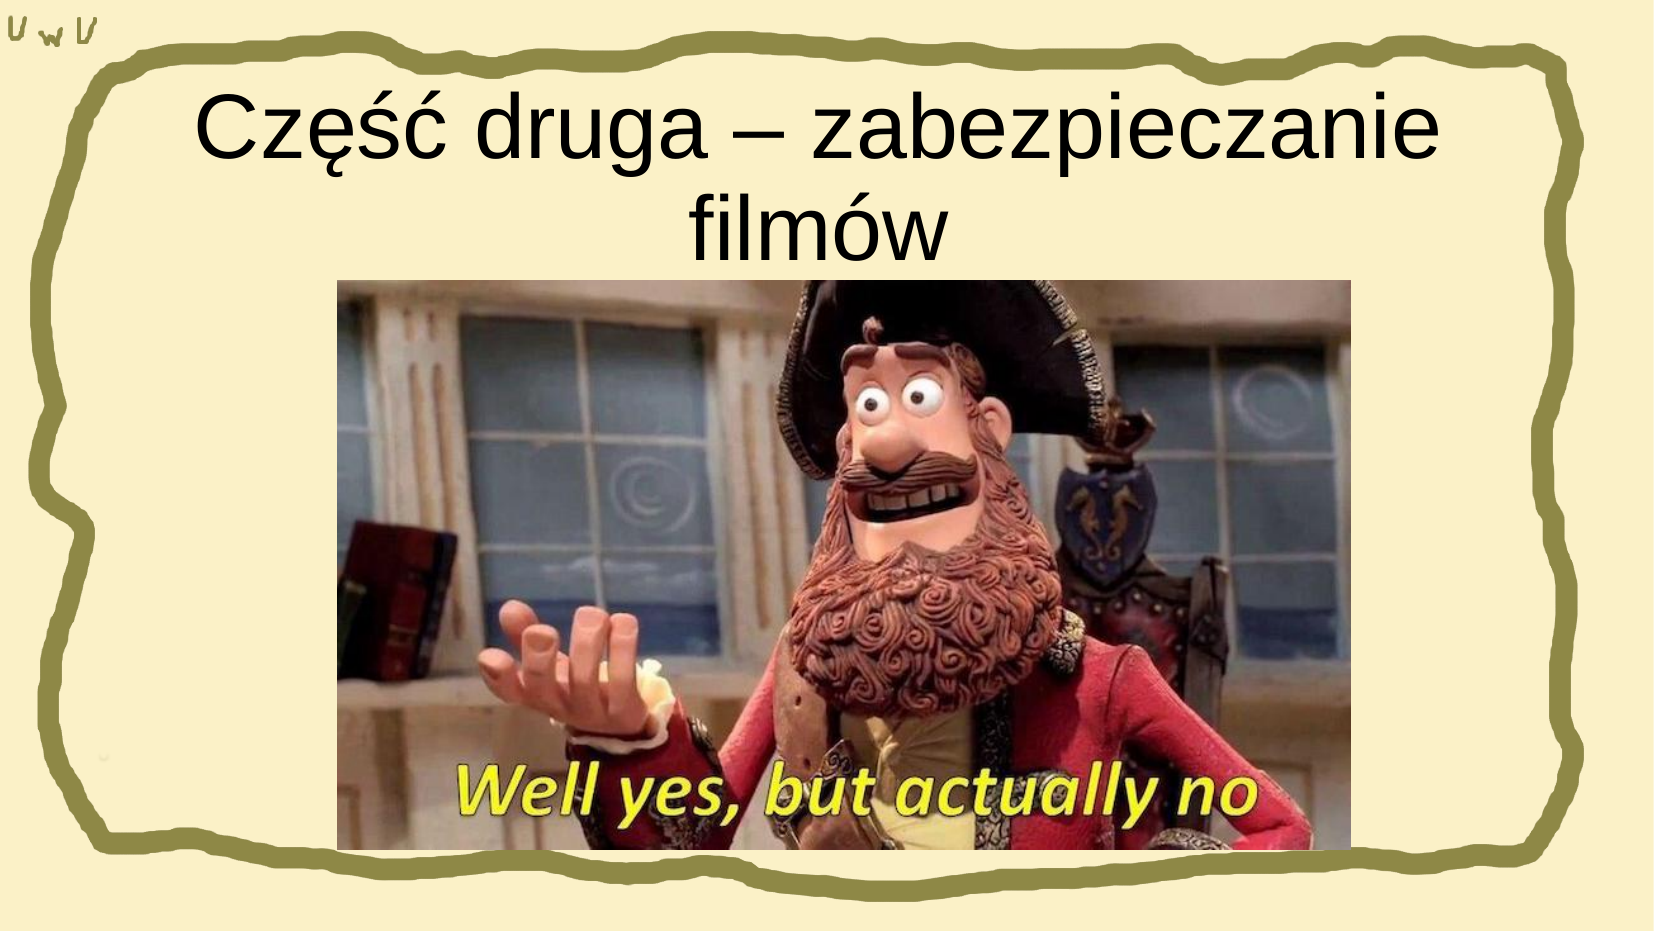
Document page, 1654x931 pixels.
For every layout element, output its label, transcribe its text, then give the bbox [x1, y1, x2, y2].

title Część druga – zabezpieczanie filmów [75, 75, 1564, 281]
picture [0, 0, 1654, 931]
